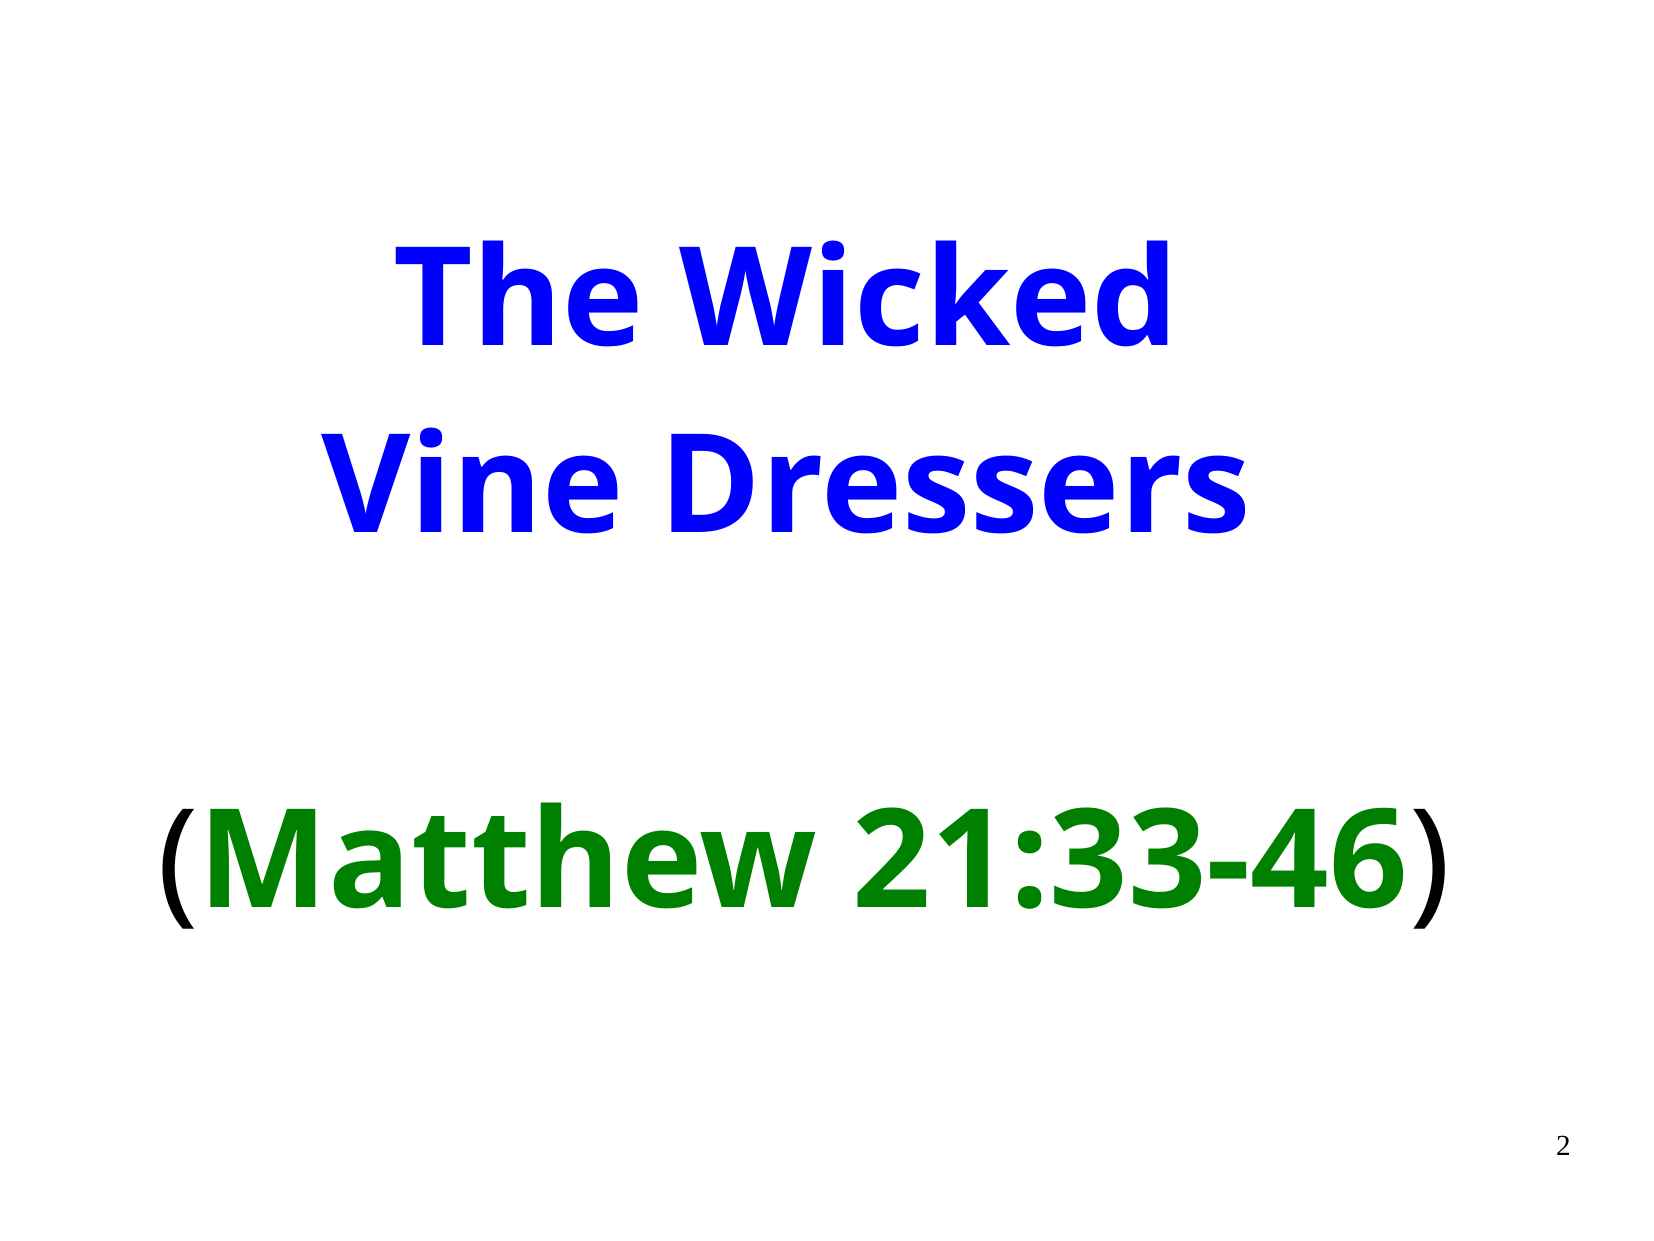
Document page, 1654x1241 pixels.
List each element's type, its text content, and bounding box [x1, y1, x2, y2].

subtitle The Wicked Vine Dressers (Matthew 21:33-46) [37, 37, 1571, 1109]
